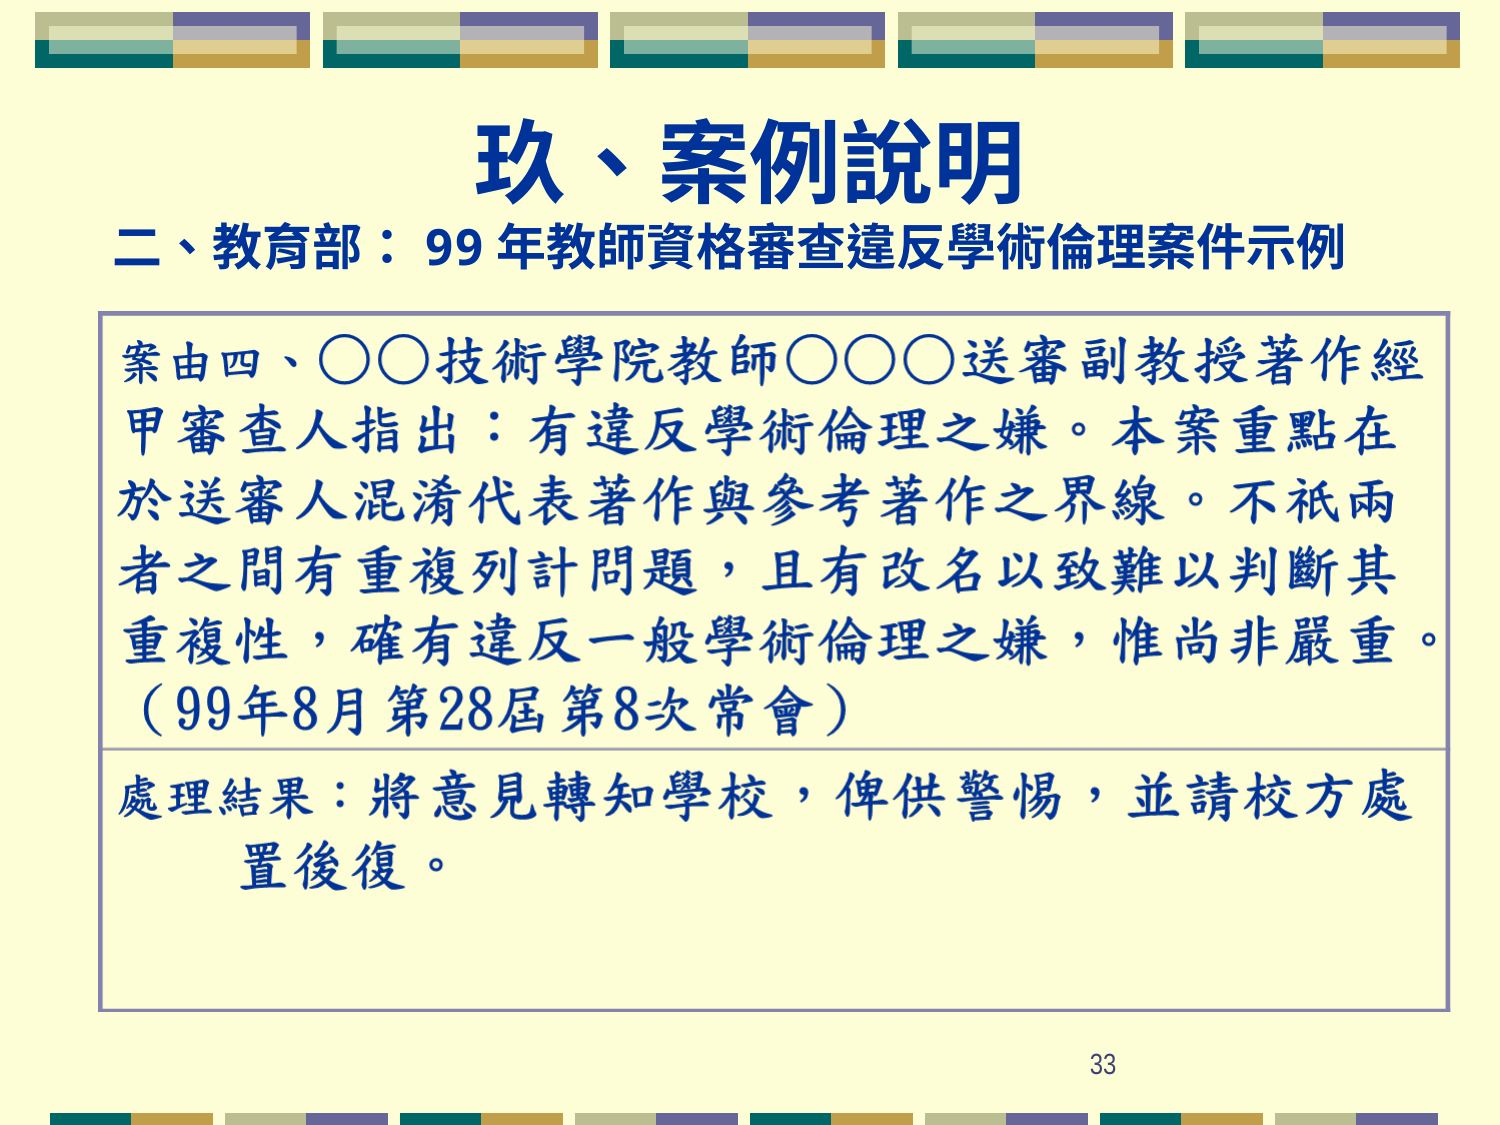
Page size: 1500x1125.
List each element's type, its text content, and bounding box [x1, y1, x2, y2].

picture [80, 304, 1494, 1013]
text_box [1074, 1013, 1388, 1088]
list 二、教育部：99年教師資格審查違反學術倫理案件示例 [41, 208, 1447, 291]
text_box 玖、案例說明 [113, 97, 1388, 220]
